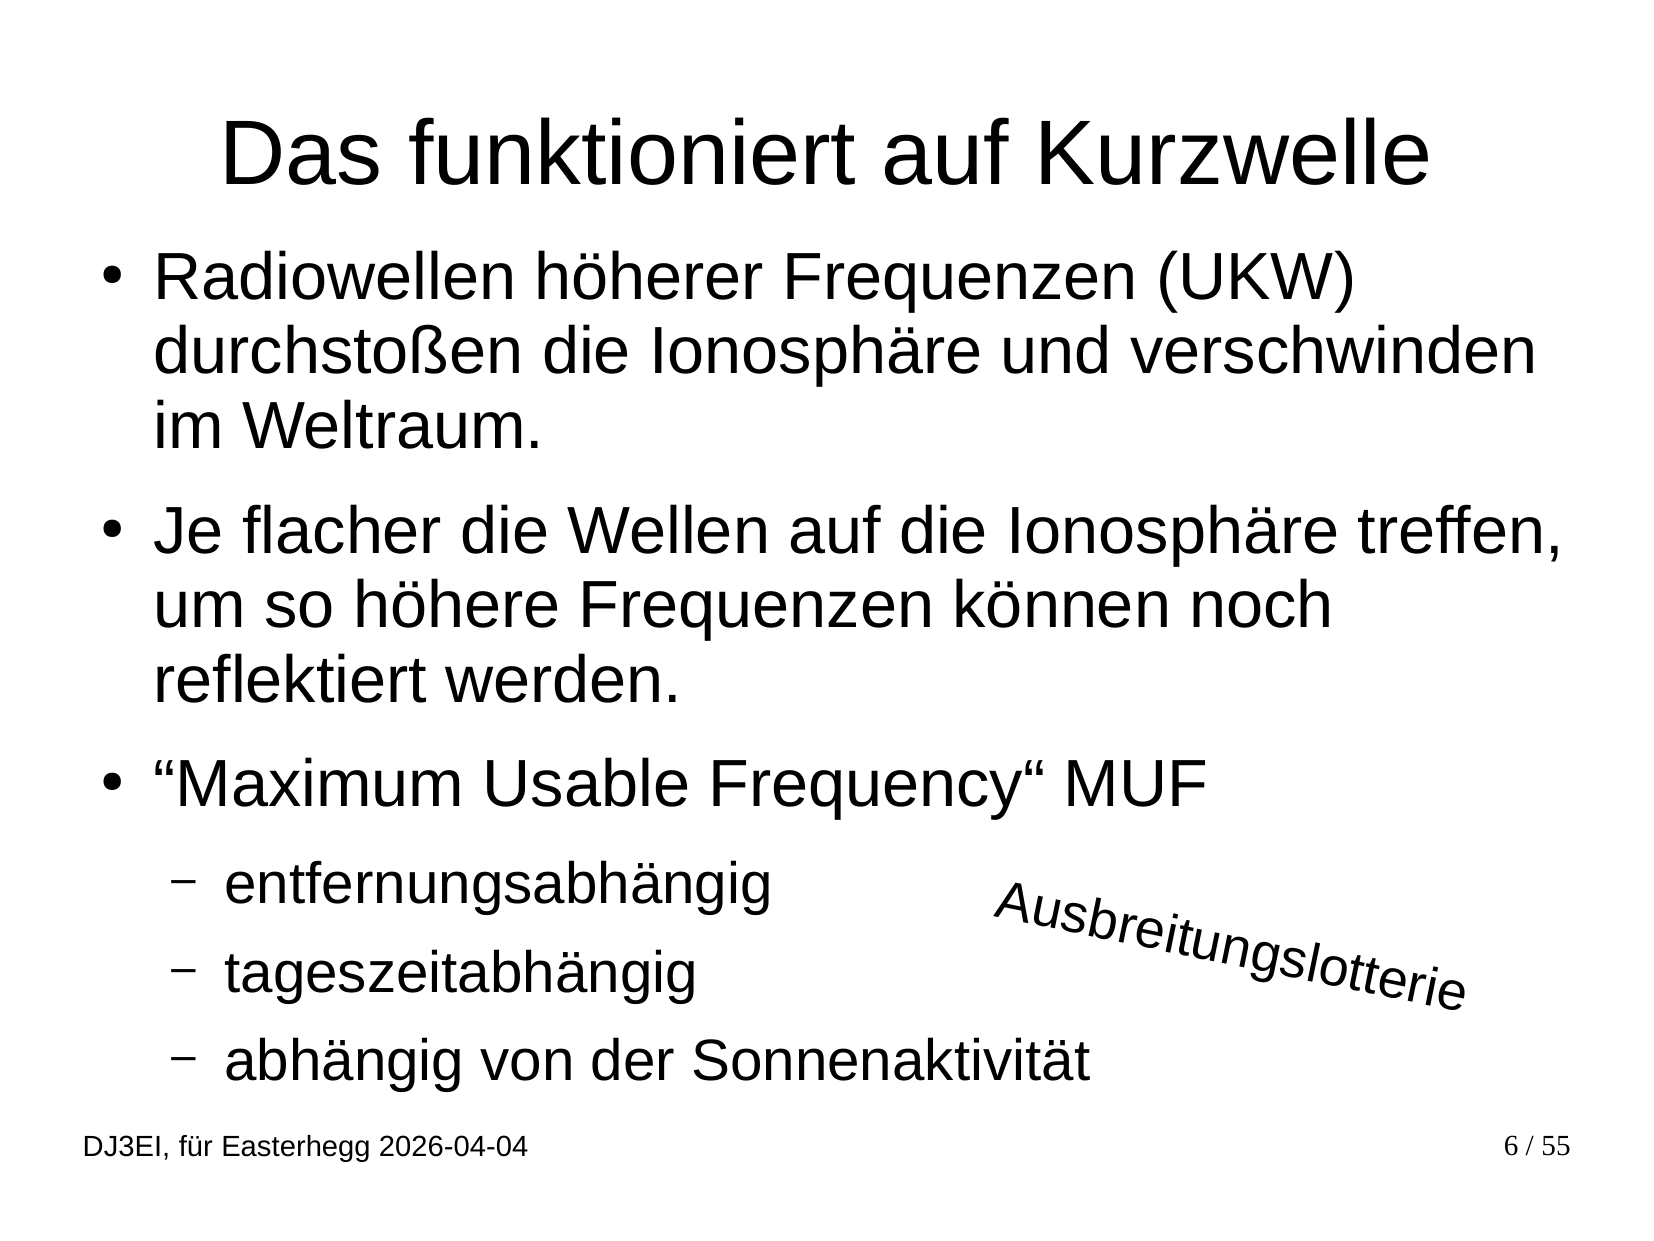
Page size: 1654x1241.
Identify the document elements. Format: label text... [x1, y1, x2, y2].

title Das funktioniert auf Kurzwelle [82, 49, 1571, 238]
list Radiowellen höherer Frequenzen (UKW) durchstoßen die Ionosphäre und verschwinden im Weltraum. Je flacher die Wellen auf die Ionosphäre treffen, um so höhere Frequenzen können noch reflektiert werden. “Maximum Usable Frequency“ MUF entfernungsabhängig tageszeitabhängig abhängig von der Sonnenaktivität [82, 238, 1571, 1104]
text_box Ausbreitungslotterie [975, 858, 1490, 1035]
